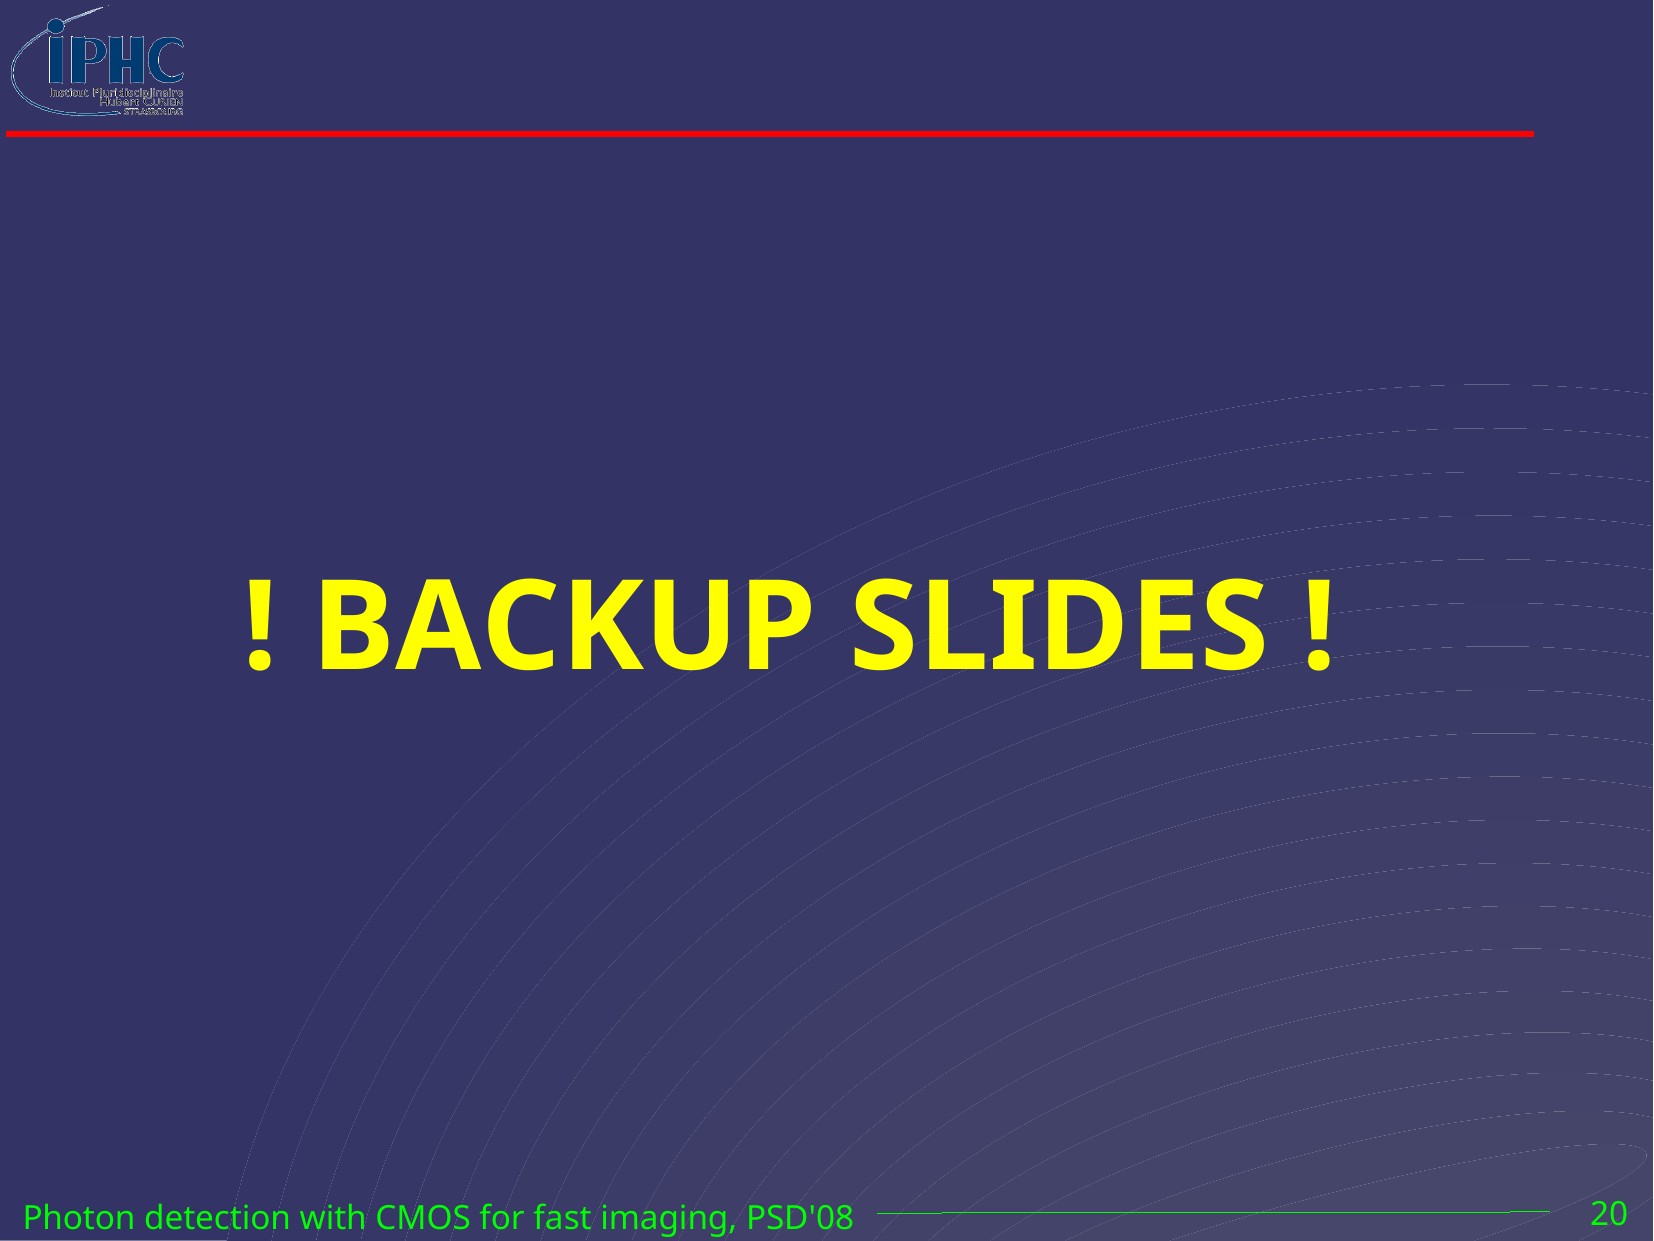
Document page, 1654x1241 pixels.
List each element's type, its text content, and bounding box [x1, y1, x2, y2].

text_box ! BACKUP SLIDES ! [239, 544, 1397, 697]
picture [10, 5, 184, 116]
